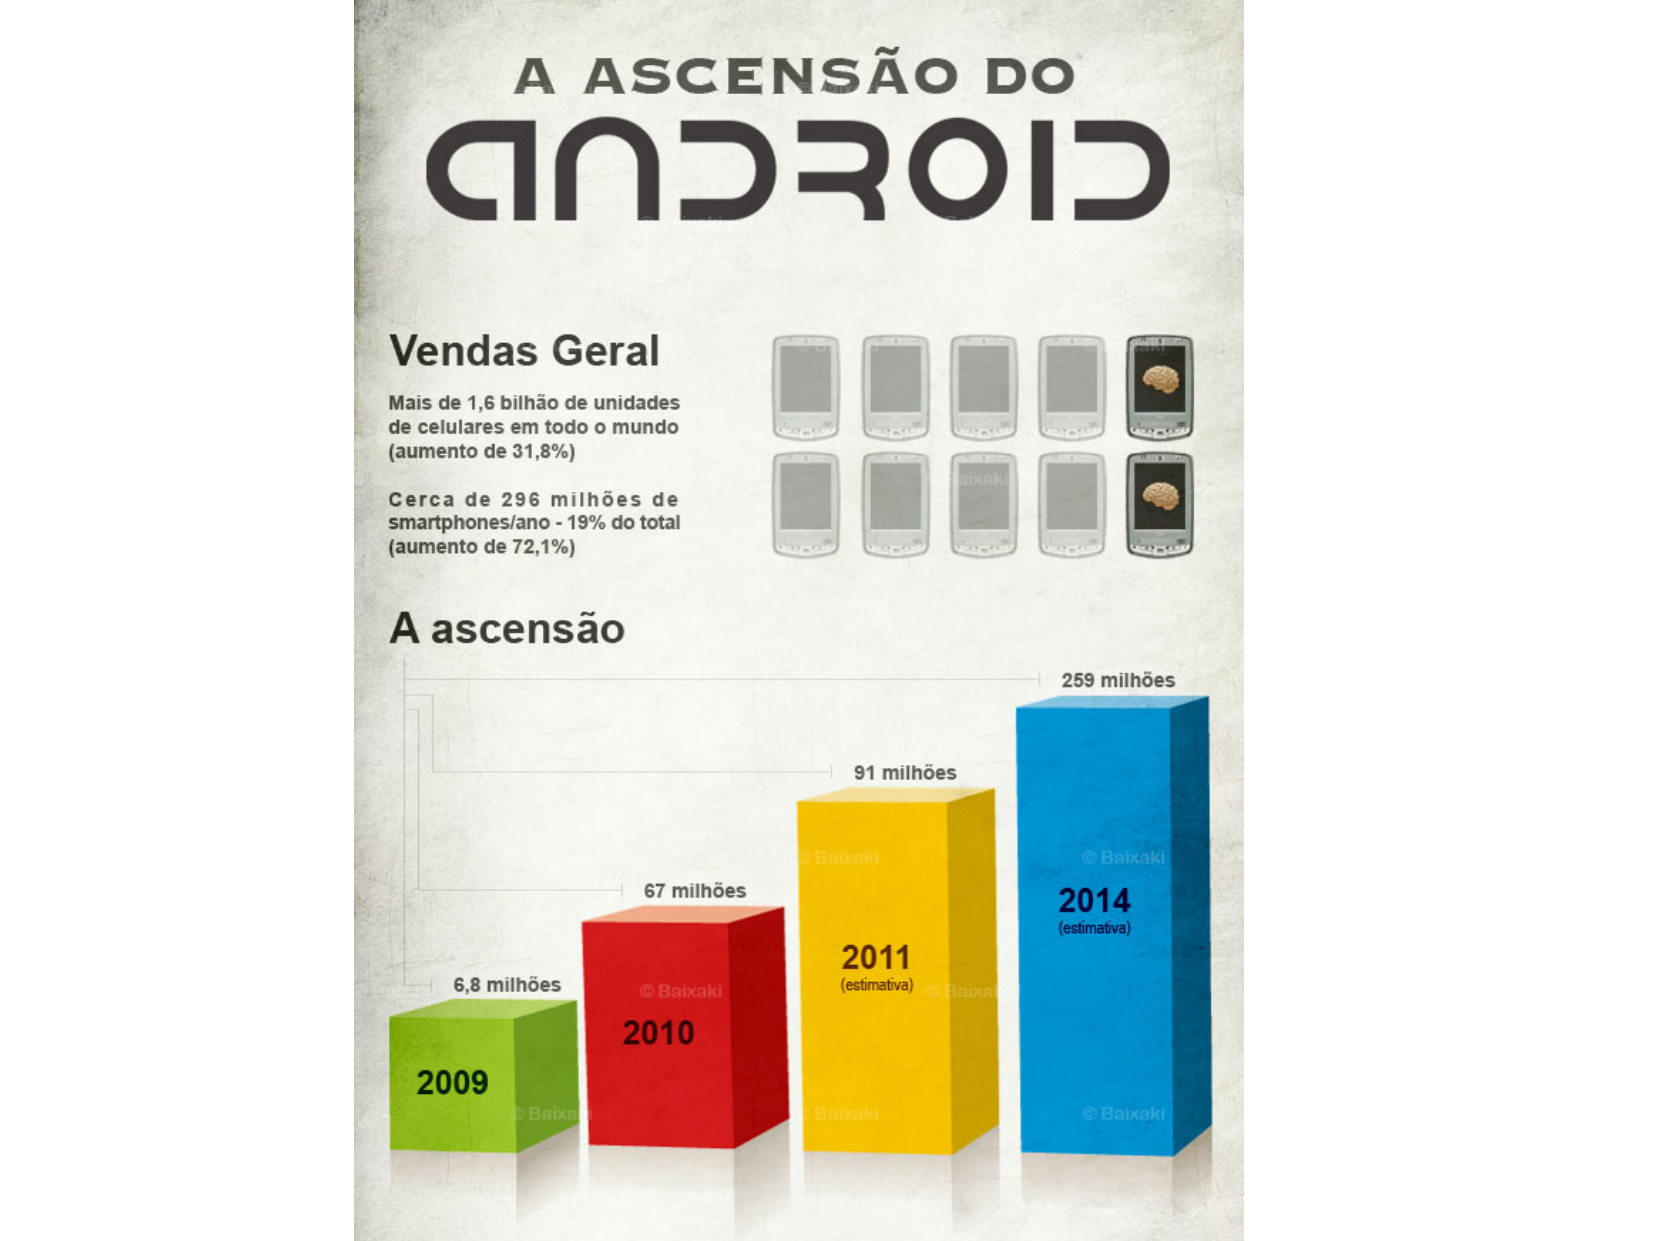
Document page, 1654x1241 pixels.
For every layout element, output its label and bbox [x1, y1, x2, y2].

picture [354, 0, 1244, 1241]
